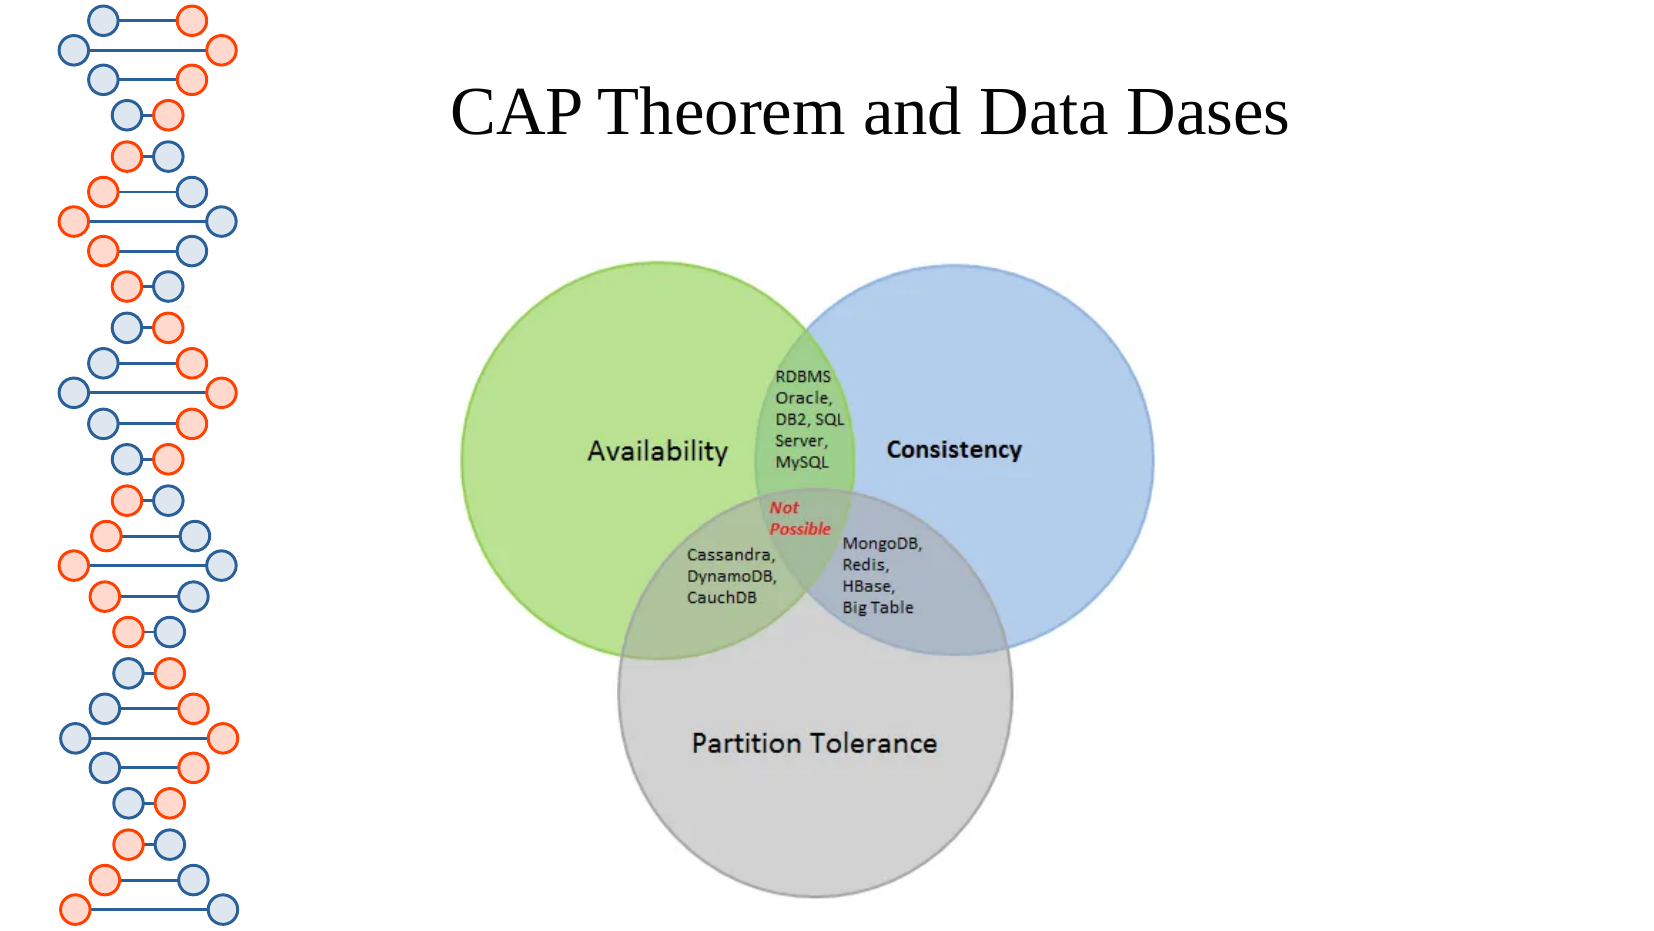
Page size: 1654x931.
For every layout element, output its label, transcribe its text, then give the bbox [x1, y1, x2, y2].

picture [442, 227, 1229, 917]
title CAP Theorem and Data Dases [206, 34, 1536, 188]
